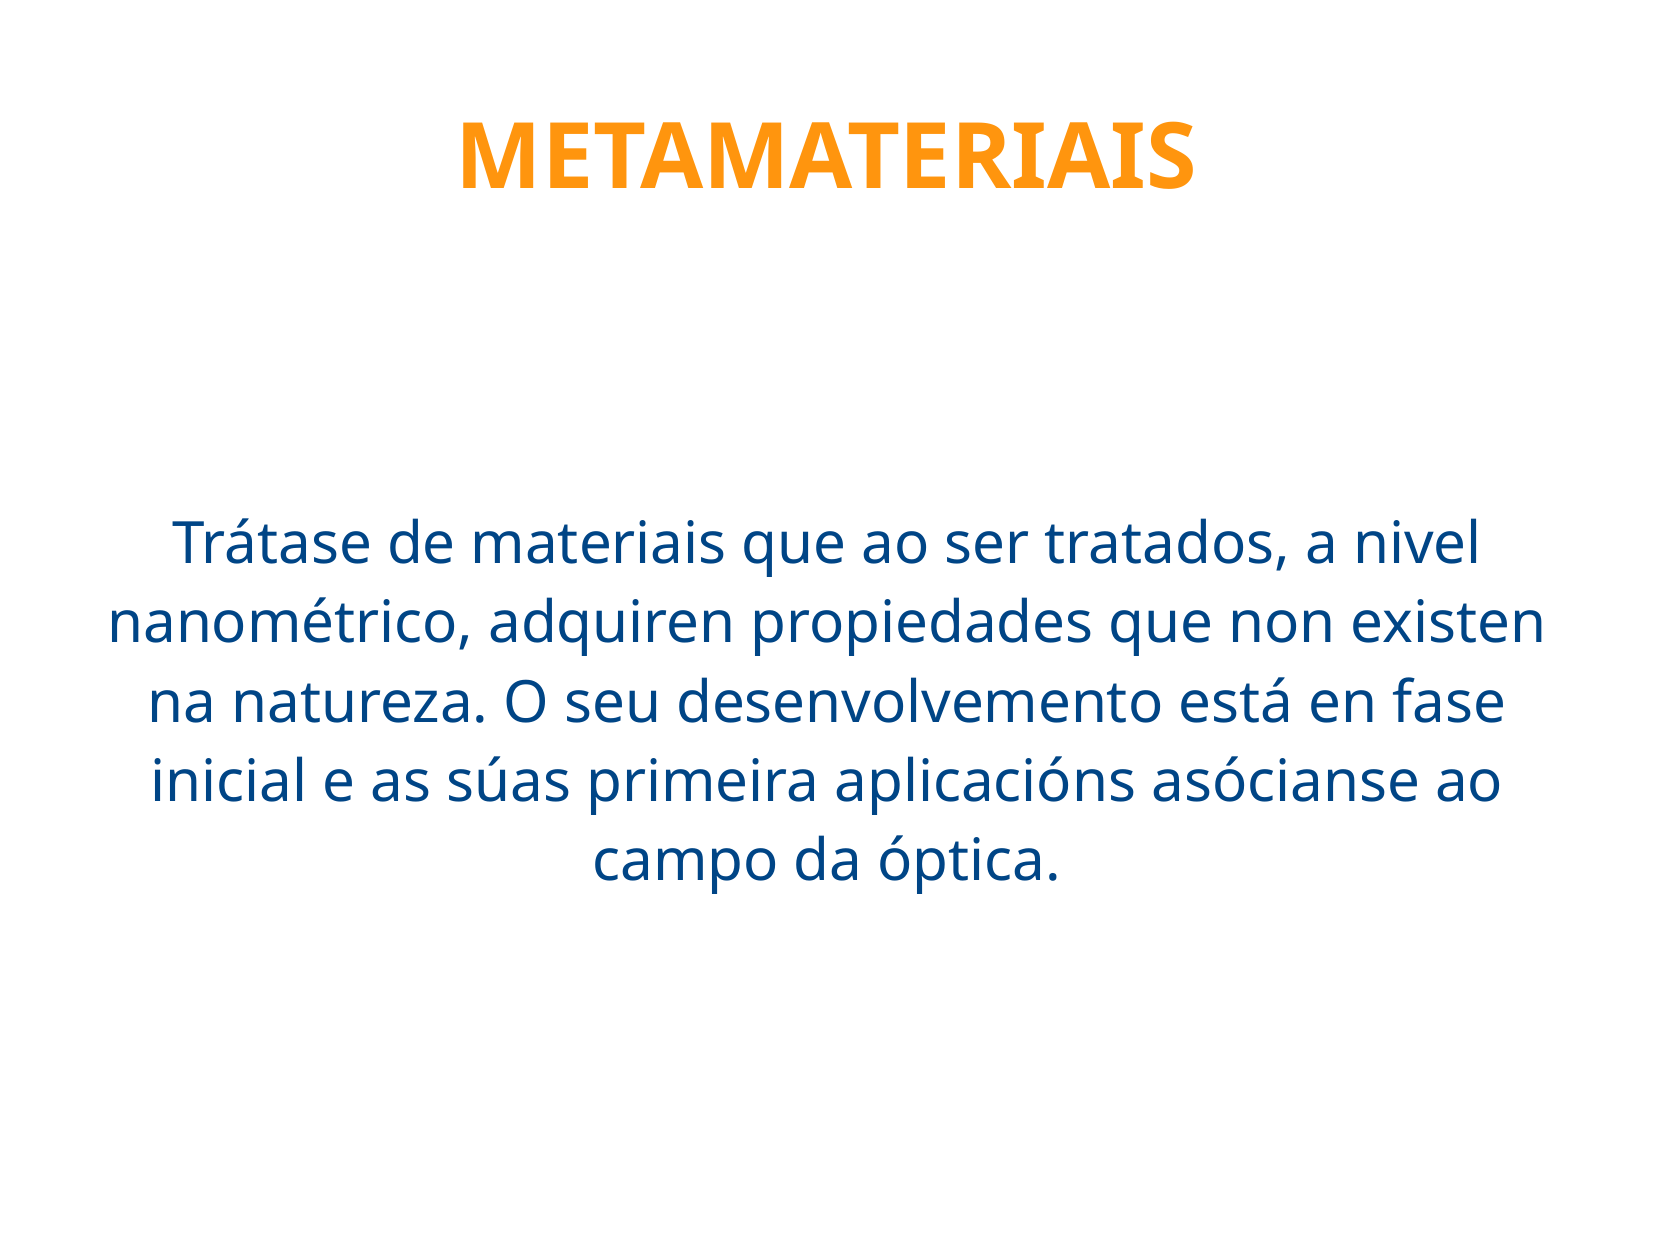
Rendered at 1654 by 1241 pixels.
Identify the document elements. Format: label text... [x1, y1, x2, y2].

title METAMATERIAIS [82, 56, 1571, 250]
subtitle Trátase de materiais que ao ser tratados, a nivel nanométrico, adquiren propiedades que non existen na natureza. O seu desenvolvemento está en fase inicial e as súas primeira aplicacións asócianse ao campo da óptica. [82, 297, 1571, 1102]
